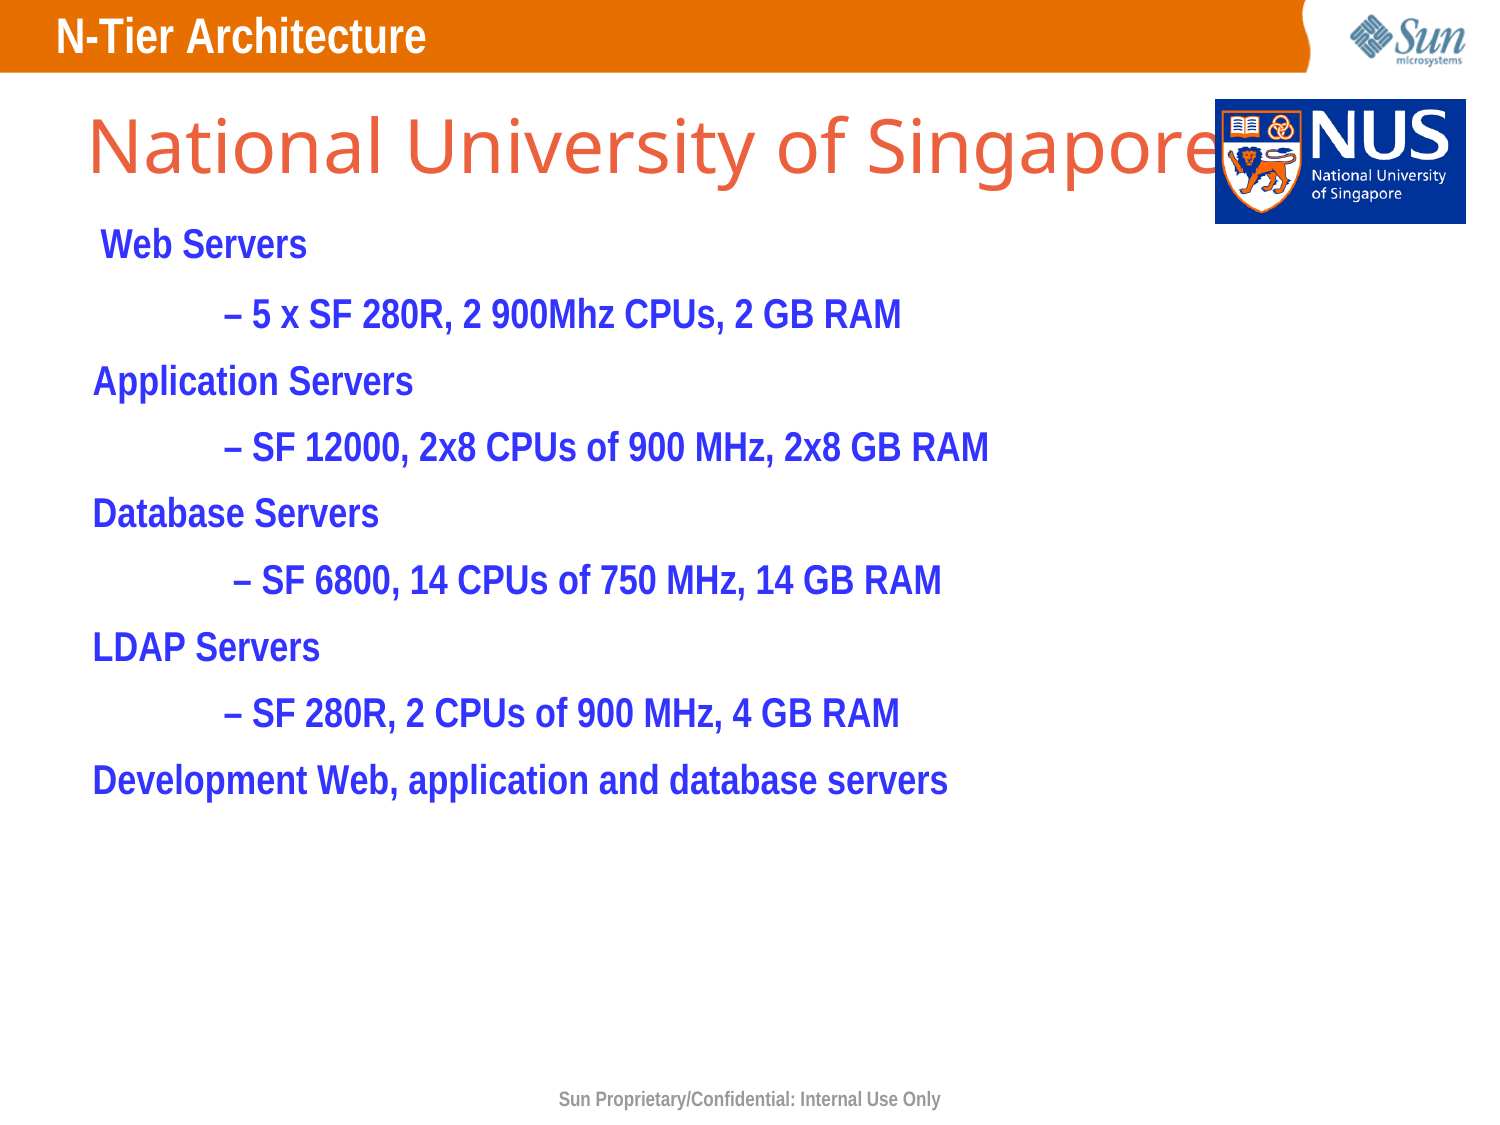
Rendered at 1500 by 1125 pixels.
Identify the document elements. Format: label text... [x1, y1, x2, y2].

text_box Web Servers – 5 x SF 280R, 2 900Mhz CPUs, 2 GB RAM Application Servers – SF 12000, 2x8 CPUs of 900 MHz, 2x8 GB RAM Database Servers – SF 6800, 14 CPUs of 750 MHz, 14 GB RAM LDAP Servers – SF 280R, 2 CPUs of 900 MHz, 4 GB RAM Development Web, application and database servers [58, 202, 1377, 811]
text_box N-Tier Architecture [41, 7, 1117, 72]
picture [0, 0, 1500, 75]
picture [1215, 99, 1466, 224]
text_box National University of Singapore [86, 104, 1159, 191]
